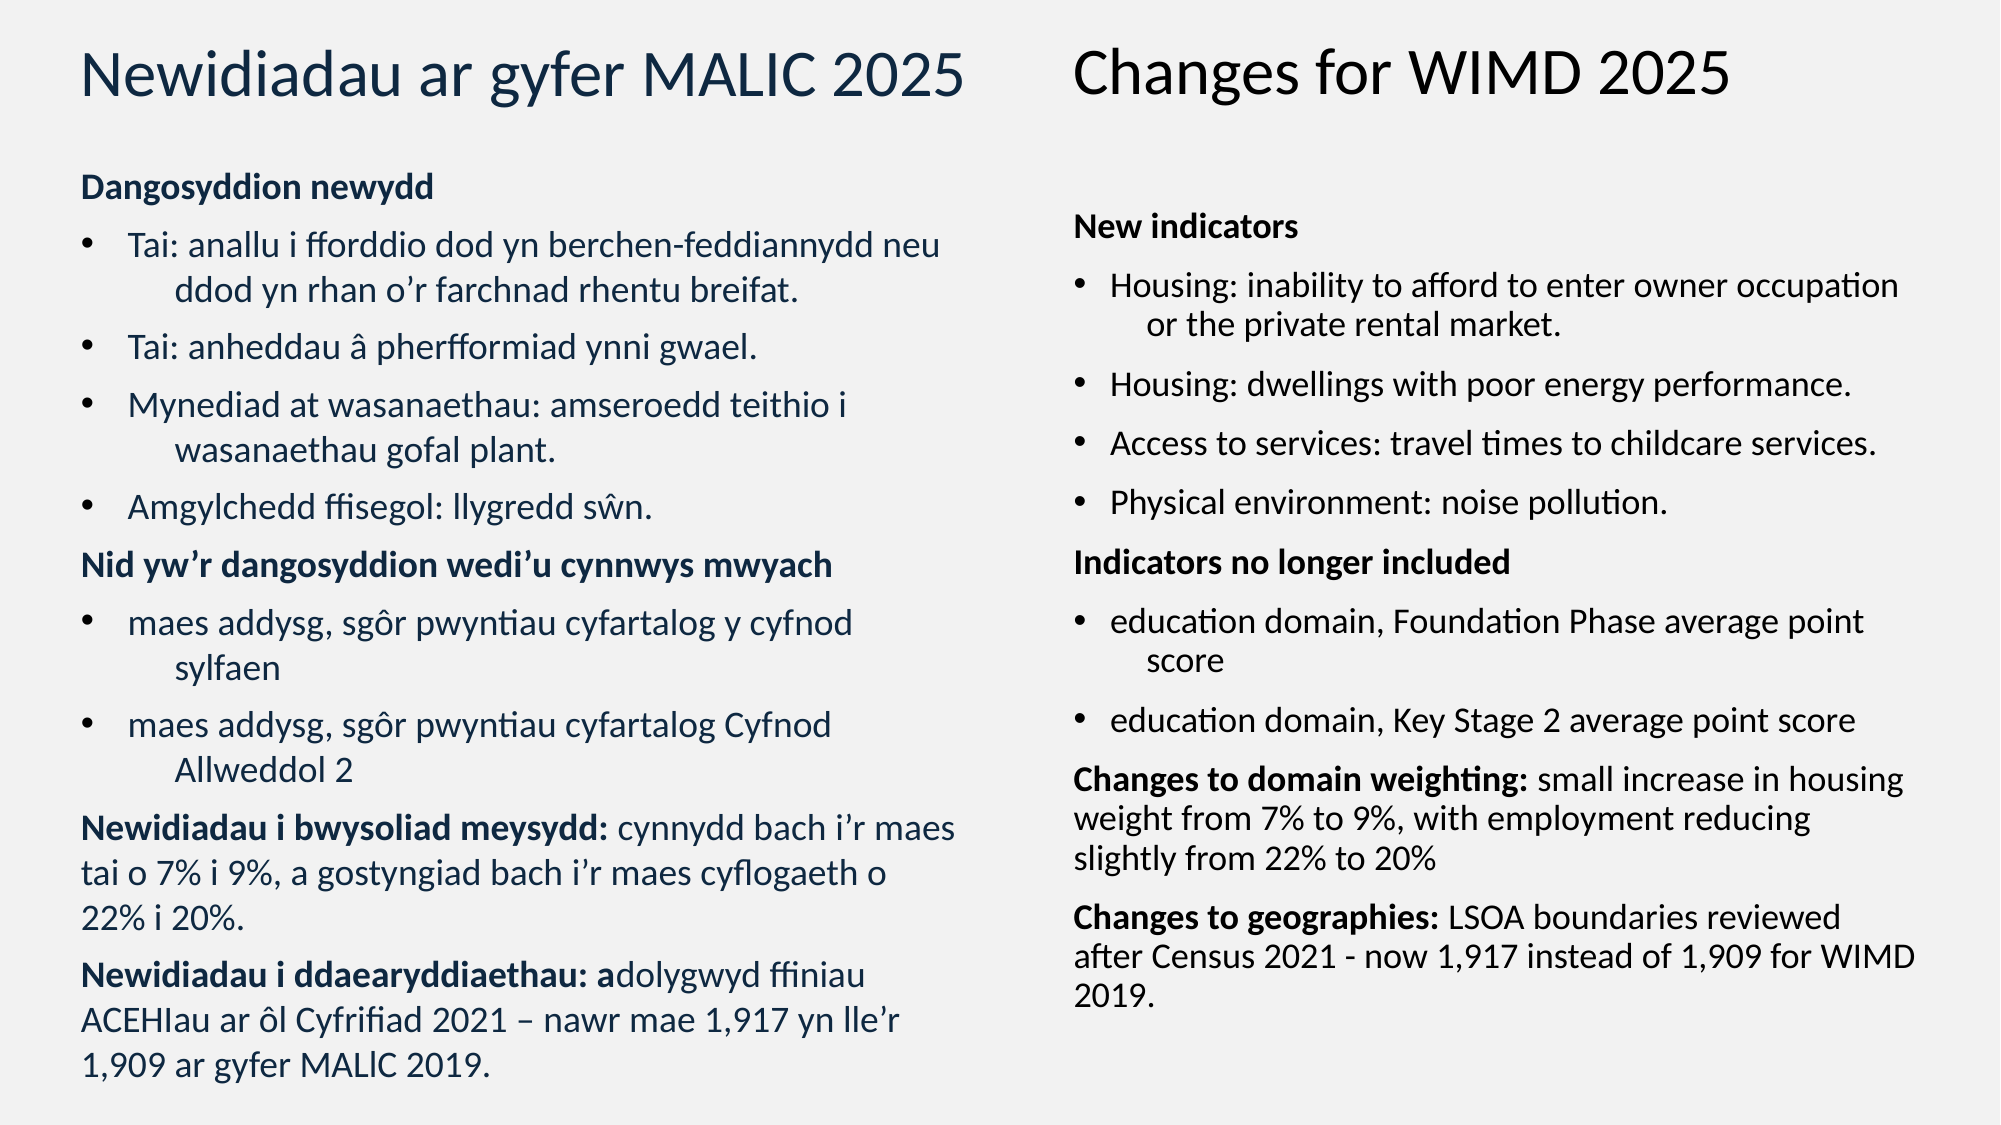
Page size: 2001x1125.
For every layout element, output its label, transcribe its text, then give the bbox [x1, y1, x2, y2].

text_box Newidiadau ar gyfer MALIC 2025 [65, 22, 1001, 118]
list New indicators Housing: inability to afford to enter owner occupation or the private rental market. Housing: dwellings with poor energy performance. Access to services: travel times to childcare services. Physical environment: noise pollution. Indicators no longer included education domain, Foundation Phase average point score education domain, Key Stage 2 average point score Changes to domain weighting: small increase in housing weight from 7% to 9%, with employment reducing slightly from 22% to 20% Changes to geographies: LSOA boundaries reviewed after Census 2021 - now 1,917 instead of 1,909 for WIMD 2019. [1058, 201, 1935, 1025]
text_box Dangosyddion newydd Tai: anallu i fforddio dod yn berchen-feddiannydd neu ddod yn rhan o’r farchnad rhentu breifat. Tai: anheddau â pherfformiad ynni gwael. Mynediad at wasanaethau: amseroedd teithio i wasanaethau gofal plant. Amgylchedd ffisegol: llygredd sŵn. Nid yw’r dangosyddion wedi’u cynnwys mwyach maes addysg, sgôr pwyntiau cyfartalog y cyfnod sylfaen maes addysg, sgôr pwyntiau cyfartalog Cyfnod Allweddol 2 Newidiadau i bwysoliad meysydd: cynnydd bach i’r maes tai o 7% i 9%, a gostyngiad bach i’r maes cyflogaeth o 22% i 20%. Newidiadau i ddaearyddiaethau: adolygwyd ffiniau ACEHIau ar ôl Cyfrifiad 2021 – nawr mae 1,917 yn lle’r 1,909 ar gyfer MALlC 2019. [65, 154, 976, 1125]
title Changes for WIMD 2025 [1058, 29, 1843, 143]
